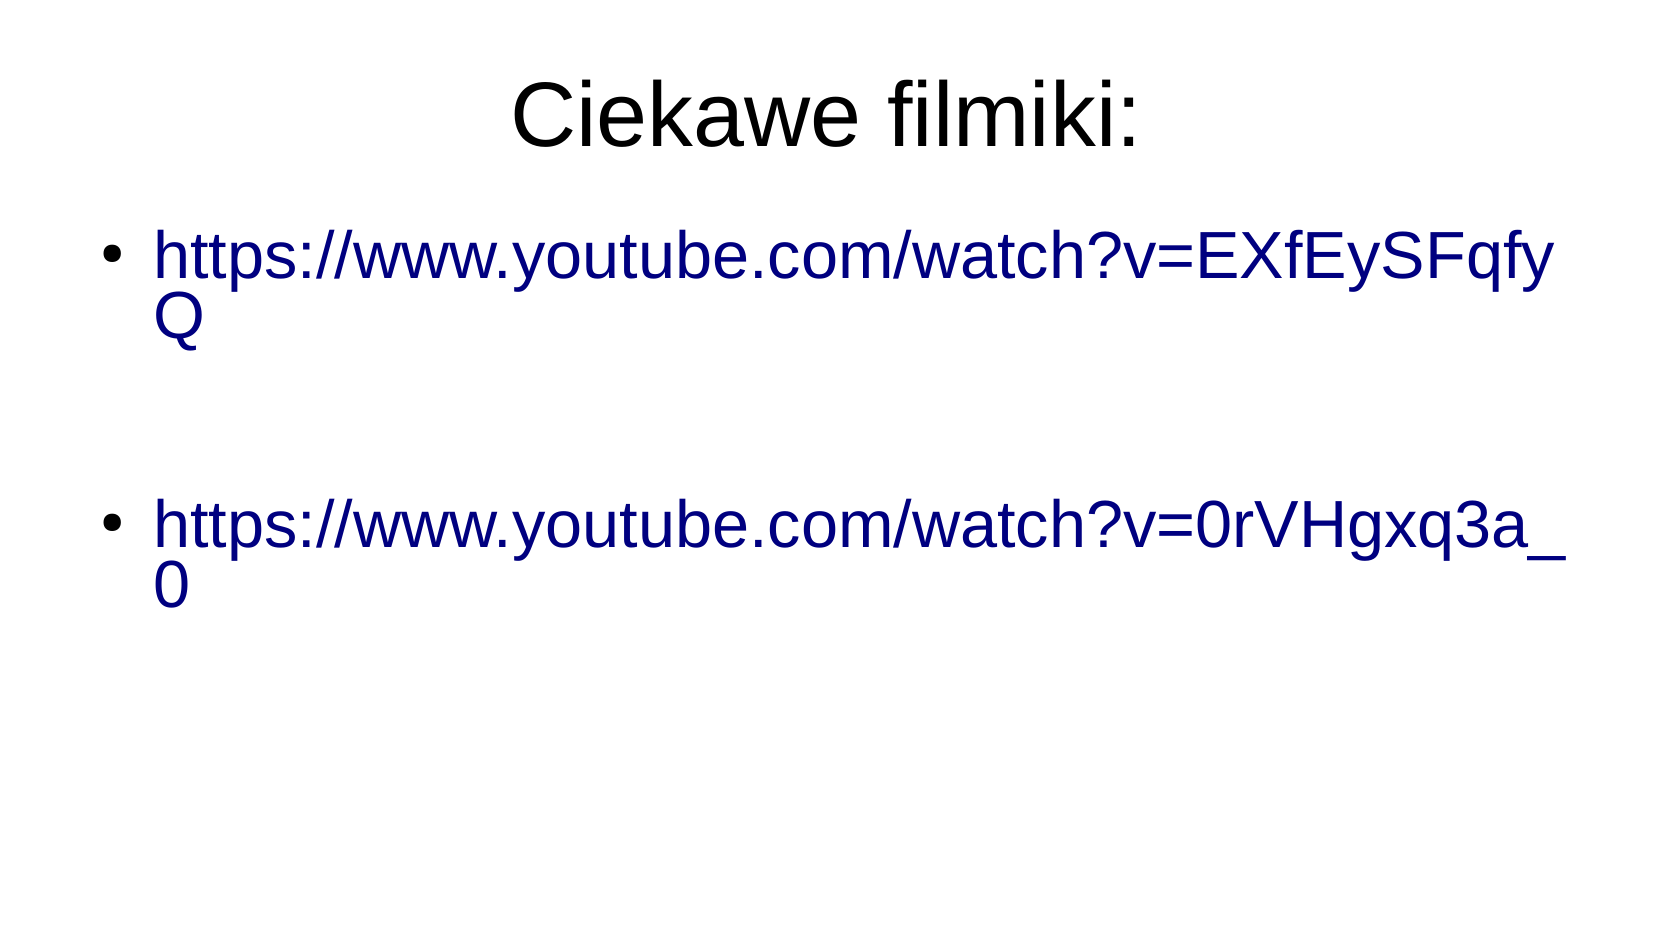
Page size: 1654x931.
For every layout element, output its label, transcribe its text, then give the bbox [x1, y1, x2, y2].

title Ciekawe filmiki: [82, 37, 1571, 193]
list https://www.youtube.com/watch?v=EXfEySFqfyQ https://www.youtube.com/watch?v=0rVHgxq3a_0 [82, 217, 1571, 758]
